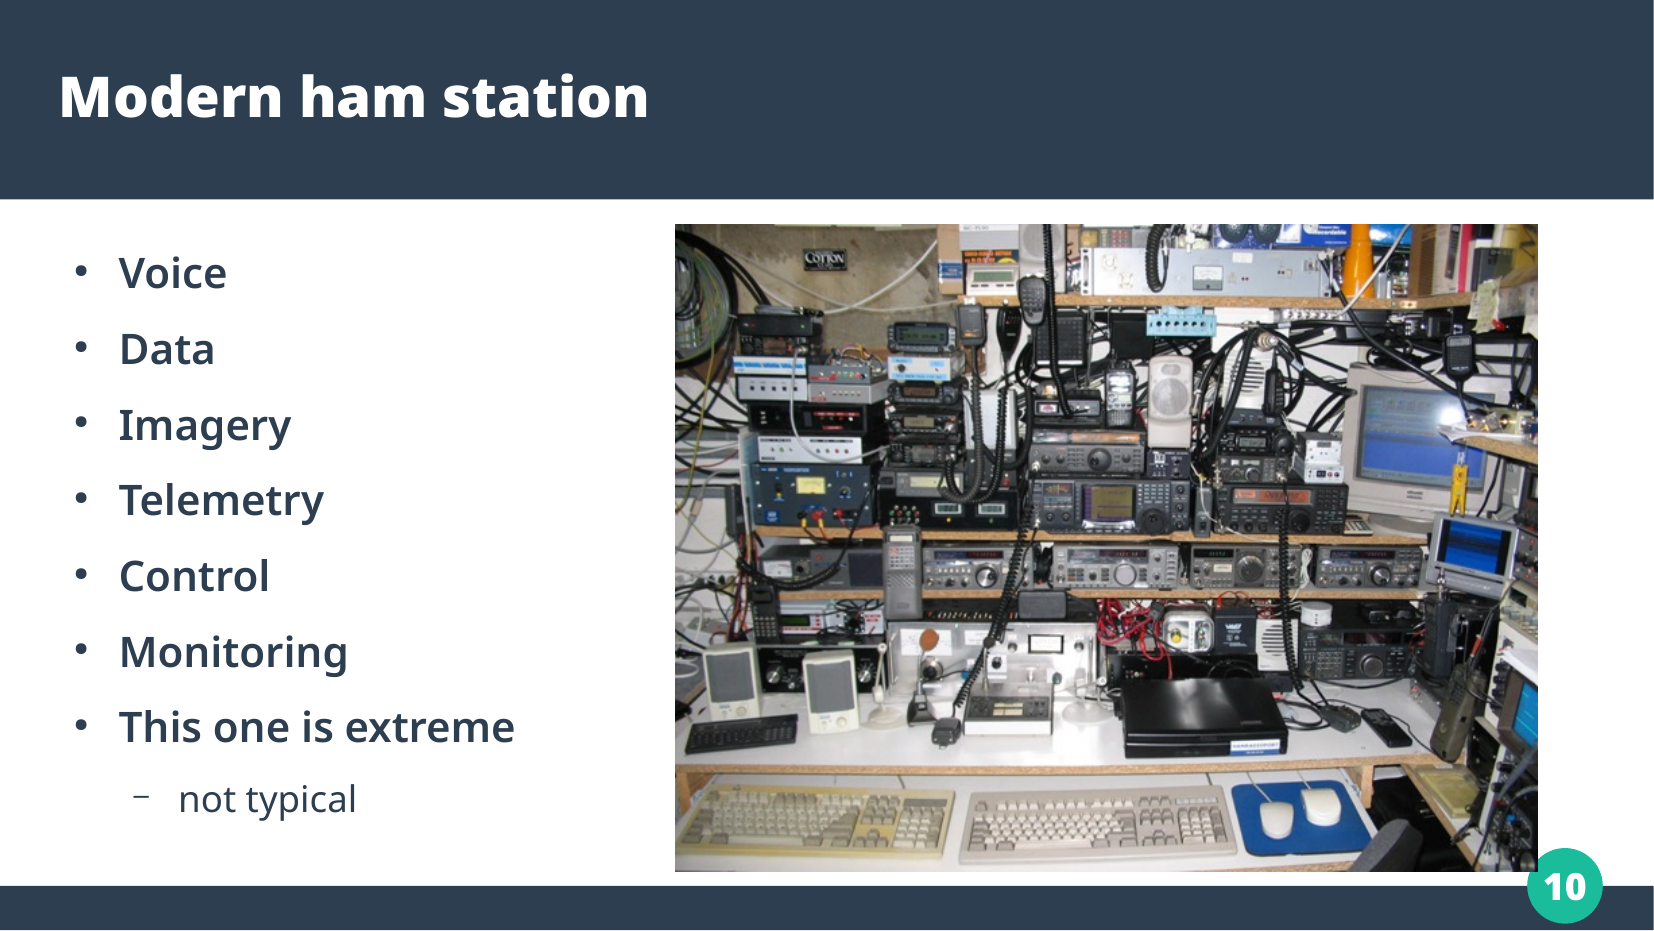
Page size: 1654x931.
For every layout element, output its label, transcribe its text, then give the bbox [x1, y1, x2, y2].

title Modern ham station [59, 37, 1595, 155]
picture [675, 224, 1538, 872]
list Voice Data Imagery Telemetry Control Monitoring This one is extreme not typical [59, 243, 676, 826]
